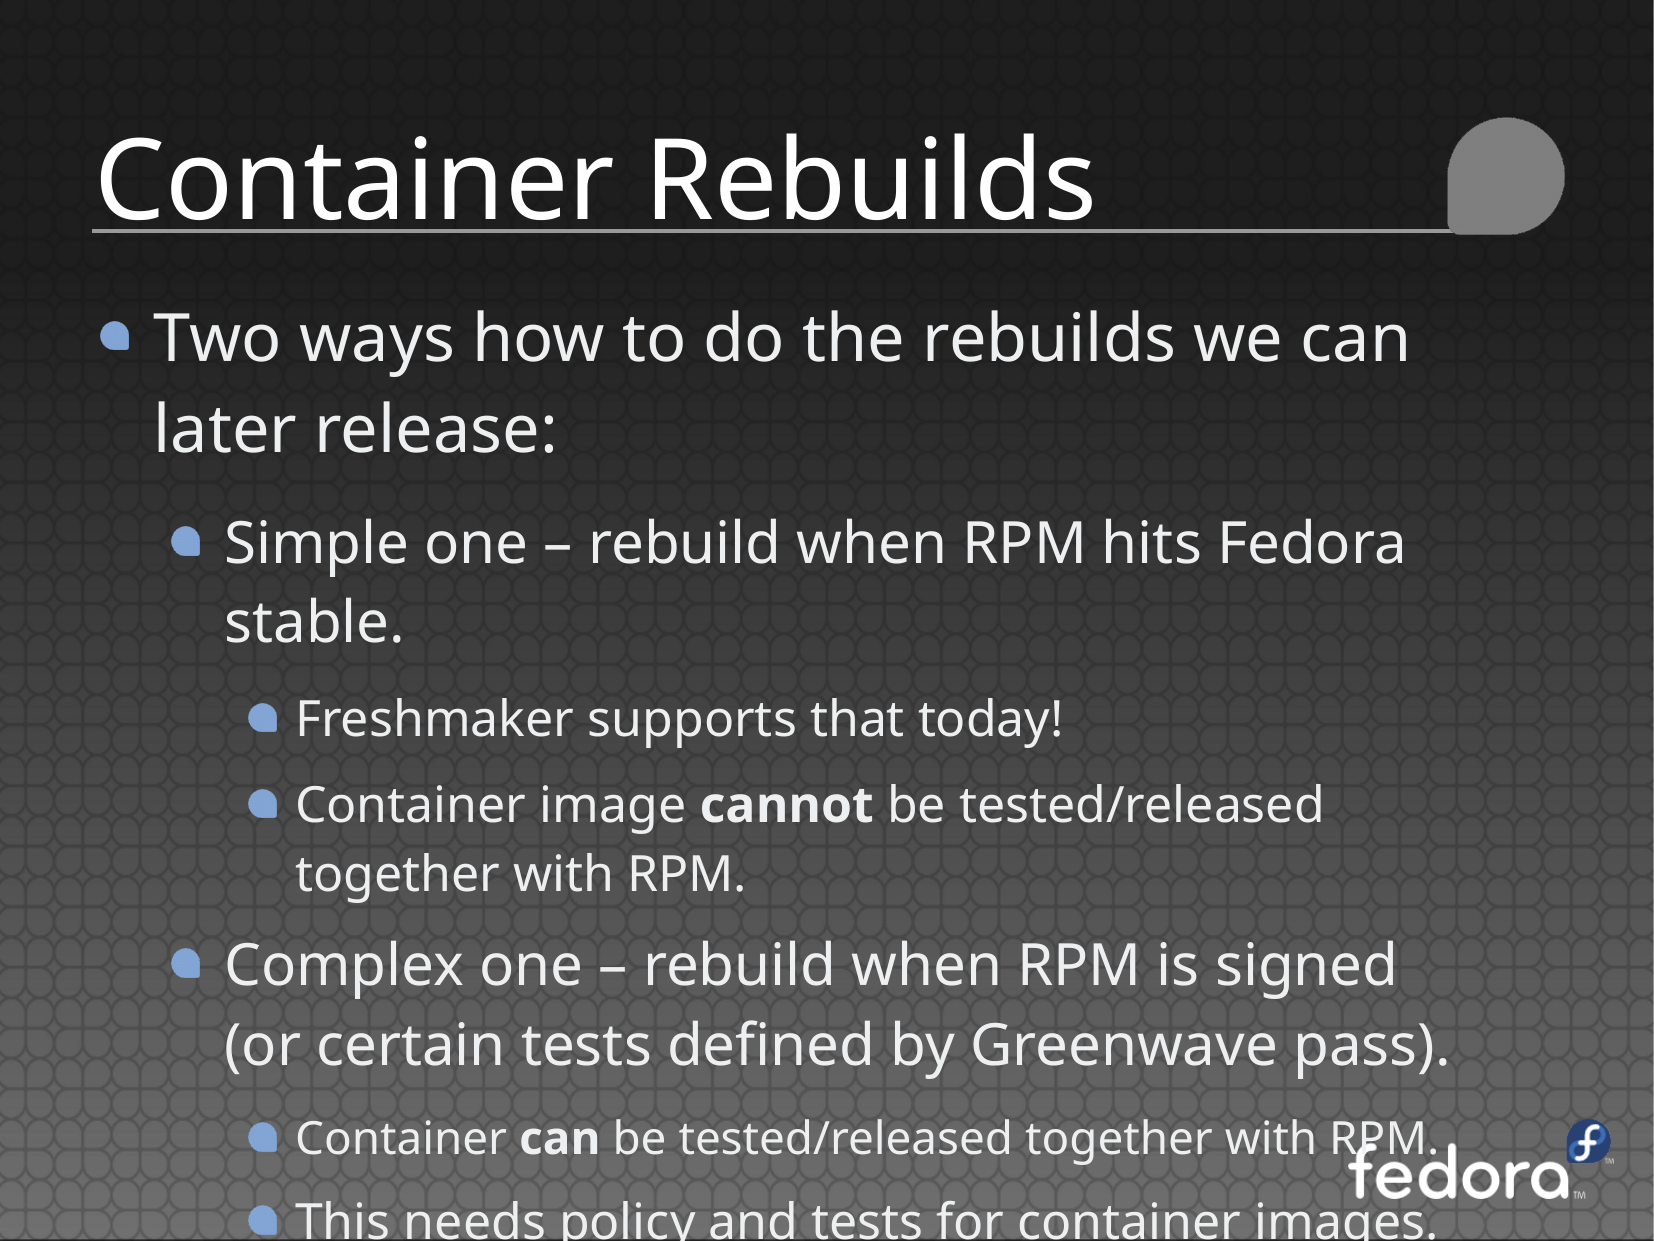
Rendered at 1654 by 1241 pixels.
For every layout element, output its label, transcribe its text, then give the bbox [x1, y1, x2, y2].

list Two ways how to do the rebuilds we can later release: Simple one – rebuild when RPM hits Fedora stable. Freshmaker supports that today! Container image cannot be tested/released together with RPM. Complex one – rebuild when RPM is signed (or certain tests defined by Greenwave pass). Container can be tested/released together with RPM. This needs policy and tests for container images. [82, 290, 1571, 1241]
picture [0, 0, 1654, 1241]
title Container Rebuilds [94, 100, 1426, 251]
